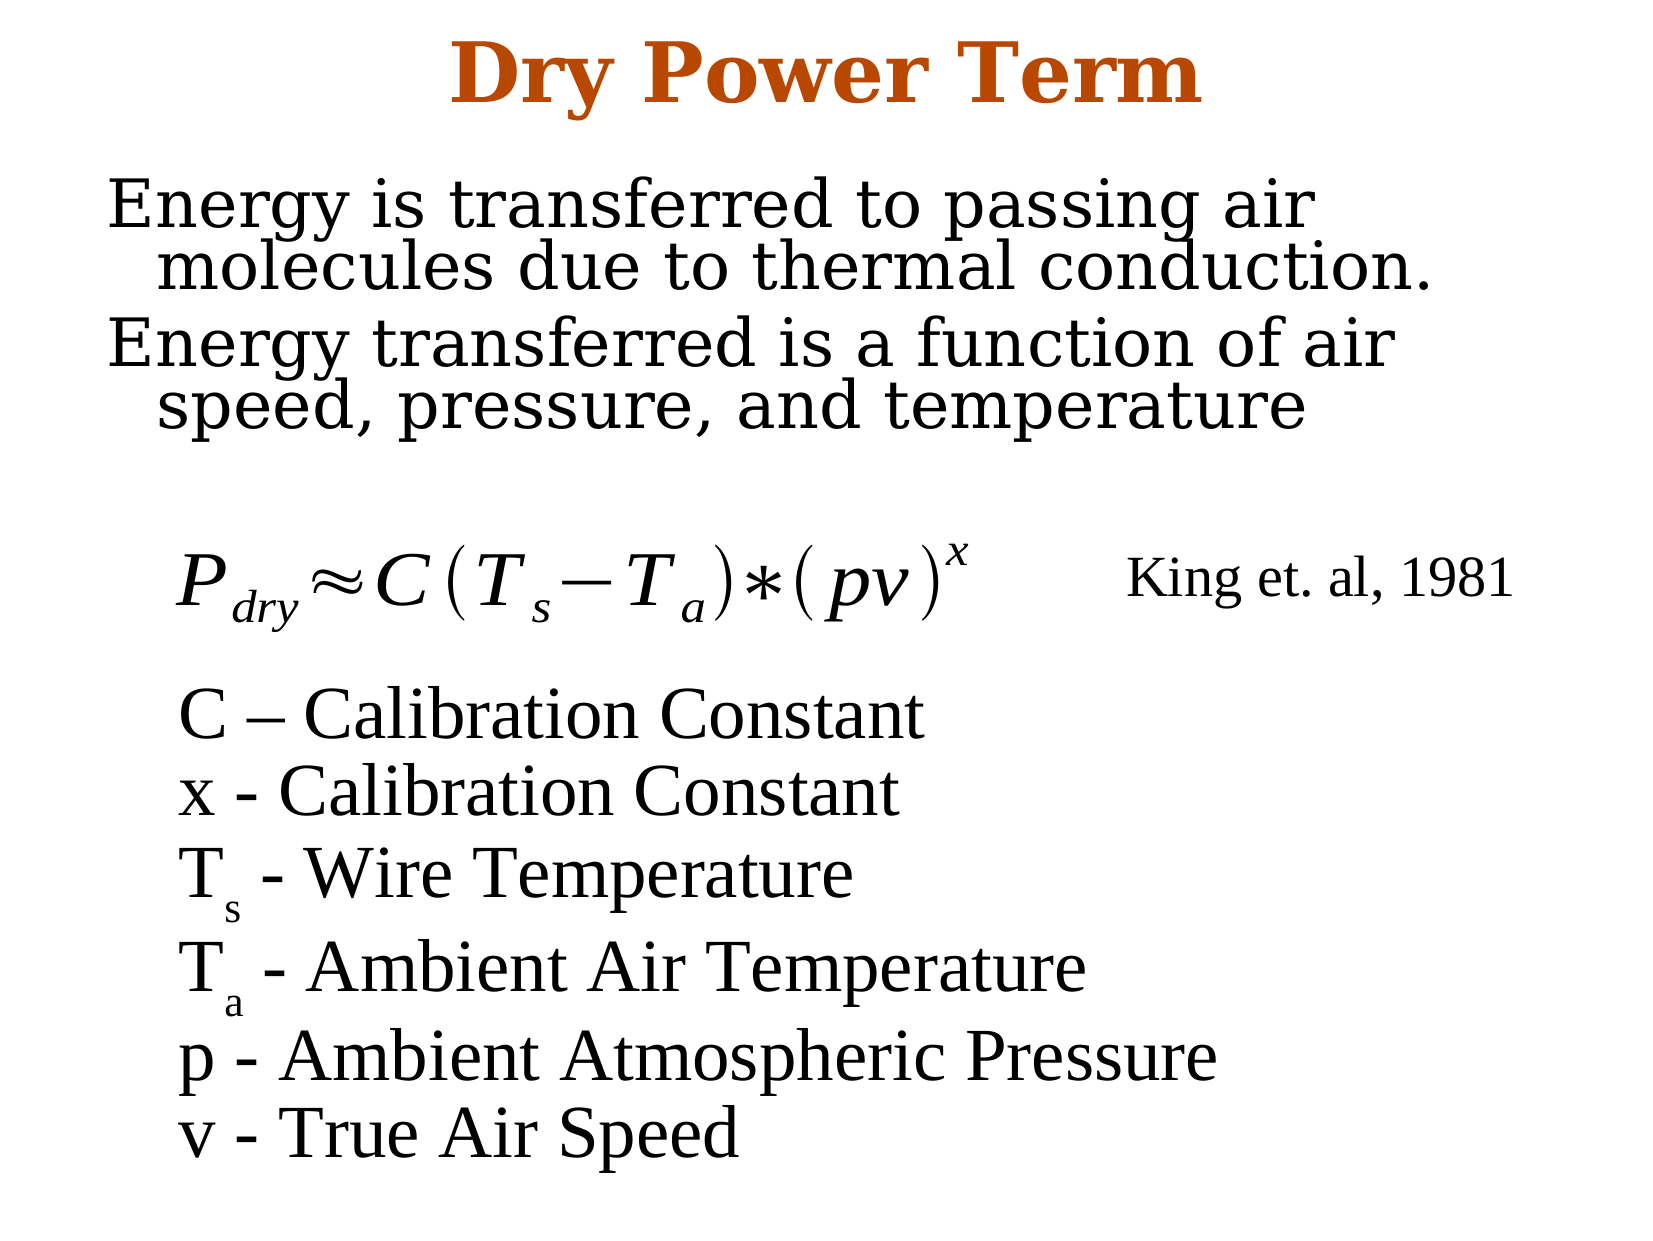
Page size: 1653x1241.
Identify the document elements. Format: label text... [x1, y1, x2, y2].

list Energy is transferred to passing air molecules due to thermal conduction. Energy transferred is a function of air speed, pressure, and temperature [75, 169, 1576, 456]
chart [166, 524, 975, 633]
title Dry Power Term [0, 7, 1653, 151]
text_box C – Calibration Constant x - Calibration Constant Ts - Wire Temperature Ta - Ambient Air Temperature p - Ambient Atmospheric Pressure v - True Air Speed [163, 669, 1439, 1201]
text_box King et. al, 1981 [1111, 541, 1562, 622]
